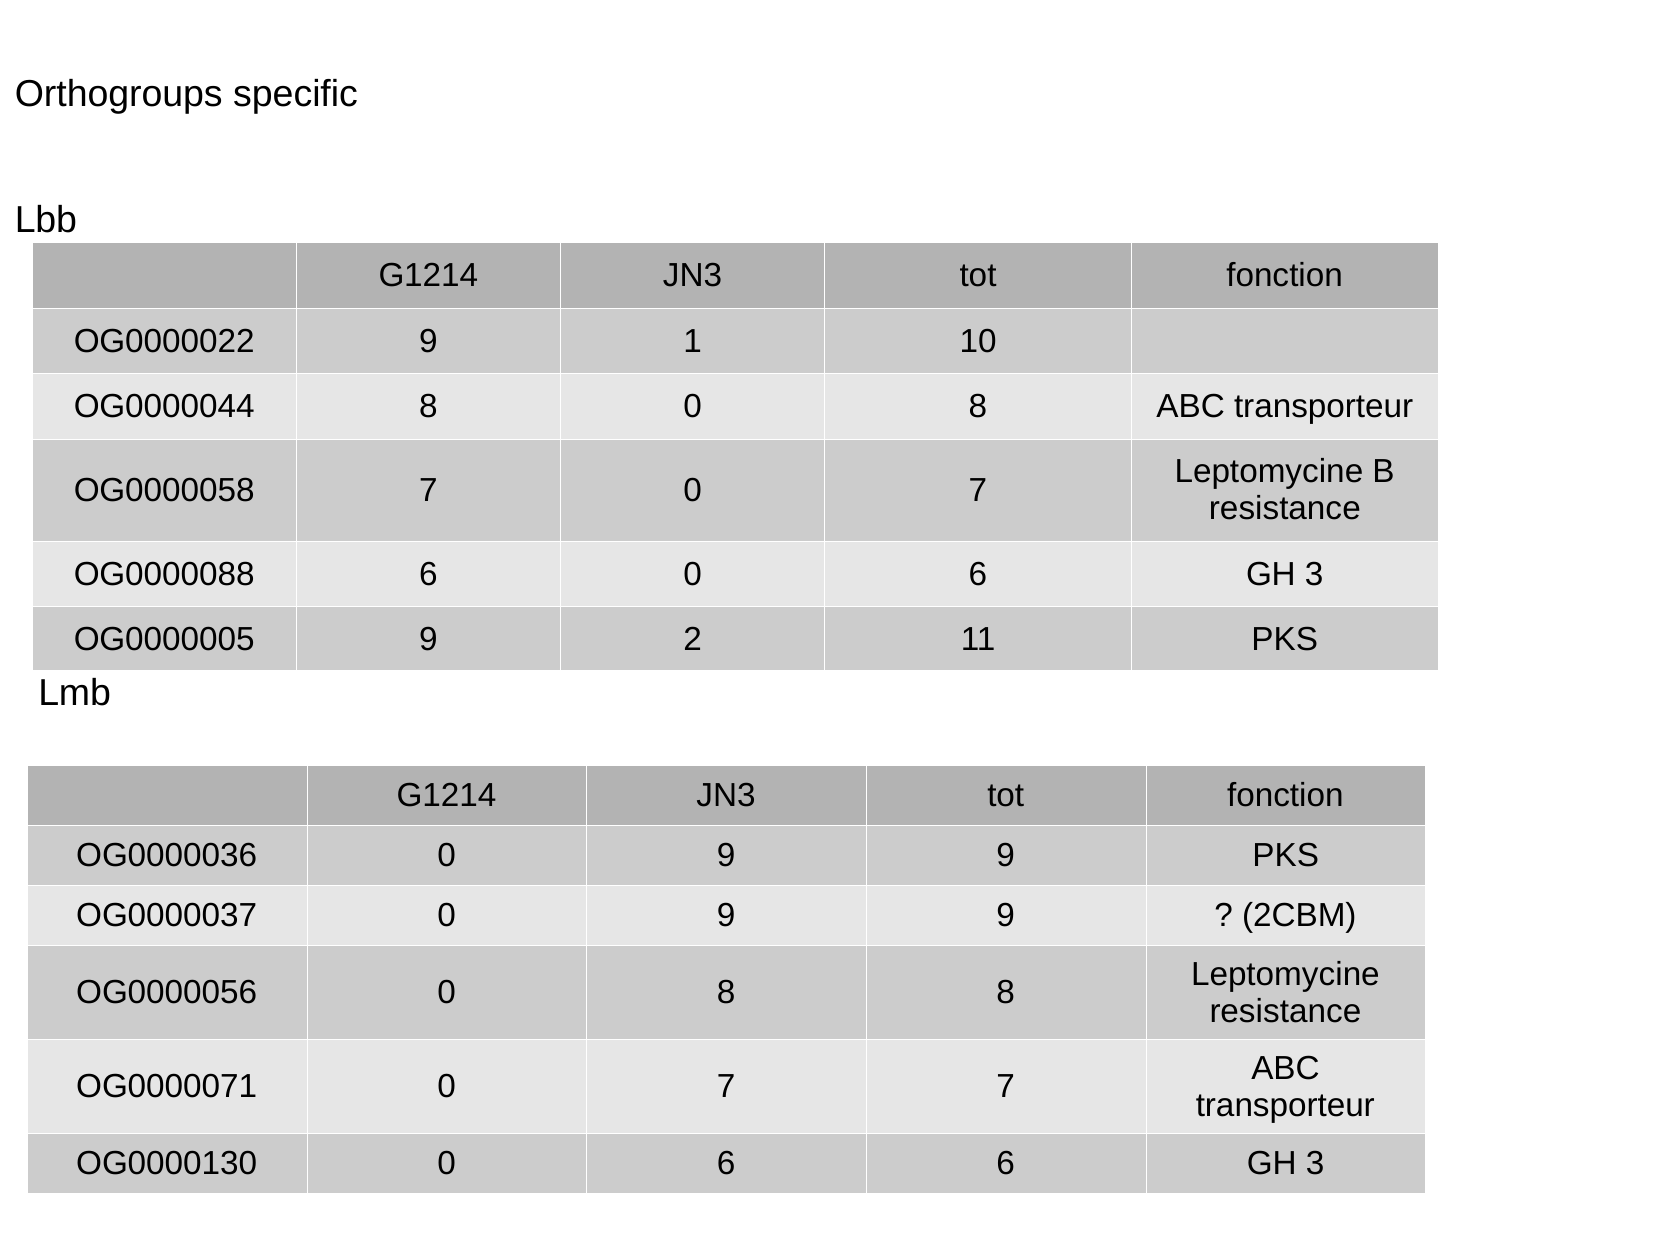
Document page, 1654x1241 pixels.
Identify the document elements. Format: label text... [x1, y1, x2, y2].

table_cell GH 3 [1147, 1134, 1425, 1193]
table_cell 0 [561, 374, 824, 439]
table_cell [1132, 309, 1438, 373]
table_cell 0 [561, 542, 824, 606]
table_cell OG0000130 [28, 1134, 307, 1193]
table_cell PKS [1132, 607, 1438, 670]
table_header tot [825, 243, 1131, 308]
table_header G1214 [297, 243, 560, 308]
table_cell 0 [308, 946, 586, 1039]
table_cell OG0000037 [28, 886, 307, 945]
table_cell 8 [297, 374, 560, 439]
table_cell OG0000058 [33, 440, 296, 541]
text_box Lmb [23, 663, 190, 721]
table_cell OG0000022 [33, 309, 296, 373]
table_cell OG0000036 [28, 826, 307, 885]
table_cell 9 [867, 826, 1146, 885]
table_cell 6 [297, 542, 560, 606]
table_cell GH 3 [1132, 542, 1438, 606]
table_cell OG0000071 [28, 1040, 307, 1133]
table_cell 0 [561, 440, 824, 541]
table_cell ABC transporteur [1147, 1040, 1425, 1133]
table_cell 9 [587, 826, 866, 885]
table_cell OG0000056 [28, 946, 307, 1039]
table_cell 2 [561, 607, 824, 670]
table_header fonction [1132, 243, 1438, 308]
table_cell ? (2CBM) [1147, 886, 1425, 945]
table_cell 7 [825, 440, 1131, 541]
table_cell OG0000044 [33, 374, 296, 439]
table_cell Leptomycine B resistance [1132, 440, 1438, 541]
table_cell 0 [308, 1134, 586, 1193]
table_cell 10 [825, 309, 1131, 373]
table_header fonction [1147, 766, 1425, 825]
table_cell 7 [867, 1040, 1146, 1133]
table_header [28, 766, 307, 825]
table_cell 7 [587, 1040, 866, 1133]
table_cell OG0000088 [33, 542, 296, 606]
table_cell 1 [561, 309, 824, 373]
table_cell 9 [587, 886, 866, 945]
table_cell 6 [825, 542, 1131, 606]
table_cell 8 [867, 946, 1146, 1039]
table_header [33, 243, 296, 308]
table_cell 9 [297, 607, 560, 670]
table_header G1214 [308, 766, 586, 825]
table_cell 9 [867, 886, 1146, 945]
table_cell 0 [308, 886, 586, 945]
table_header JN3 [561, 243, 824, 308]
table_cell 6 [587, 1134, 866, 1193]
table_cell 7 [297, 440, 560, 541]
table_header tot [867, 766, 1146, 825]
table_cell 6 [867, 1134, 1146, 1193]
text_box Orthogroups specific Lbb [0, 65, 1654, 249]
table_cell 9 [297, 309, 560, 373]
table_cell 8 [587, 946, 866, 1039]
table_cell ABC transporteur [1132, 374, 1438, 439]
table_cell 0 [308, 1040, 586, 1133]
table_cell 0 [308, 826, 586, 885]
table_cell Leptomycine resistance [1147, 946, 1425, 1039]
table_cell PKS [1147, 826, 1425, 885]
table_cell OG0000005 [33, 607, 296, 670]
table_header JN3 [587, 766, 866, 825]
table_cell 11 [825, 607, 1131, 670]
table_cell 8 [825, 374, 1131, 439]
